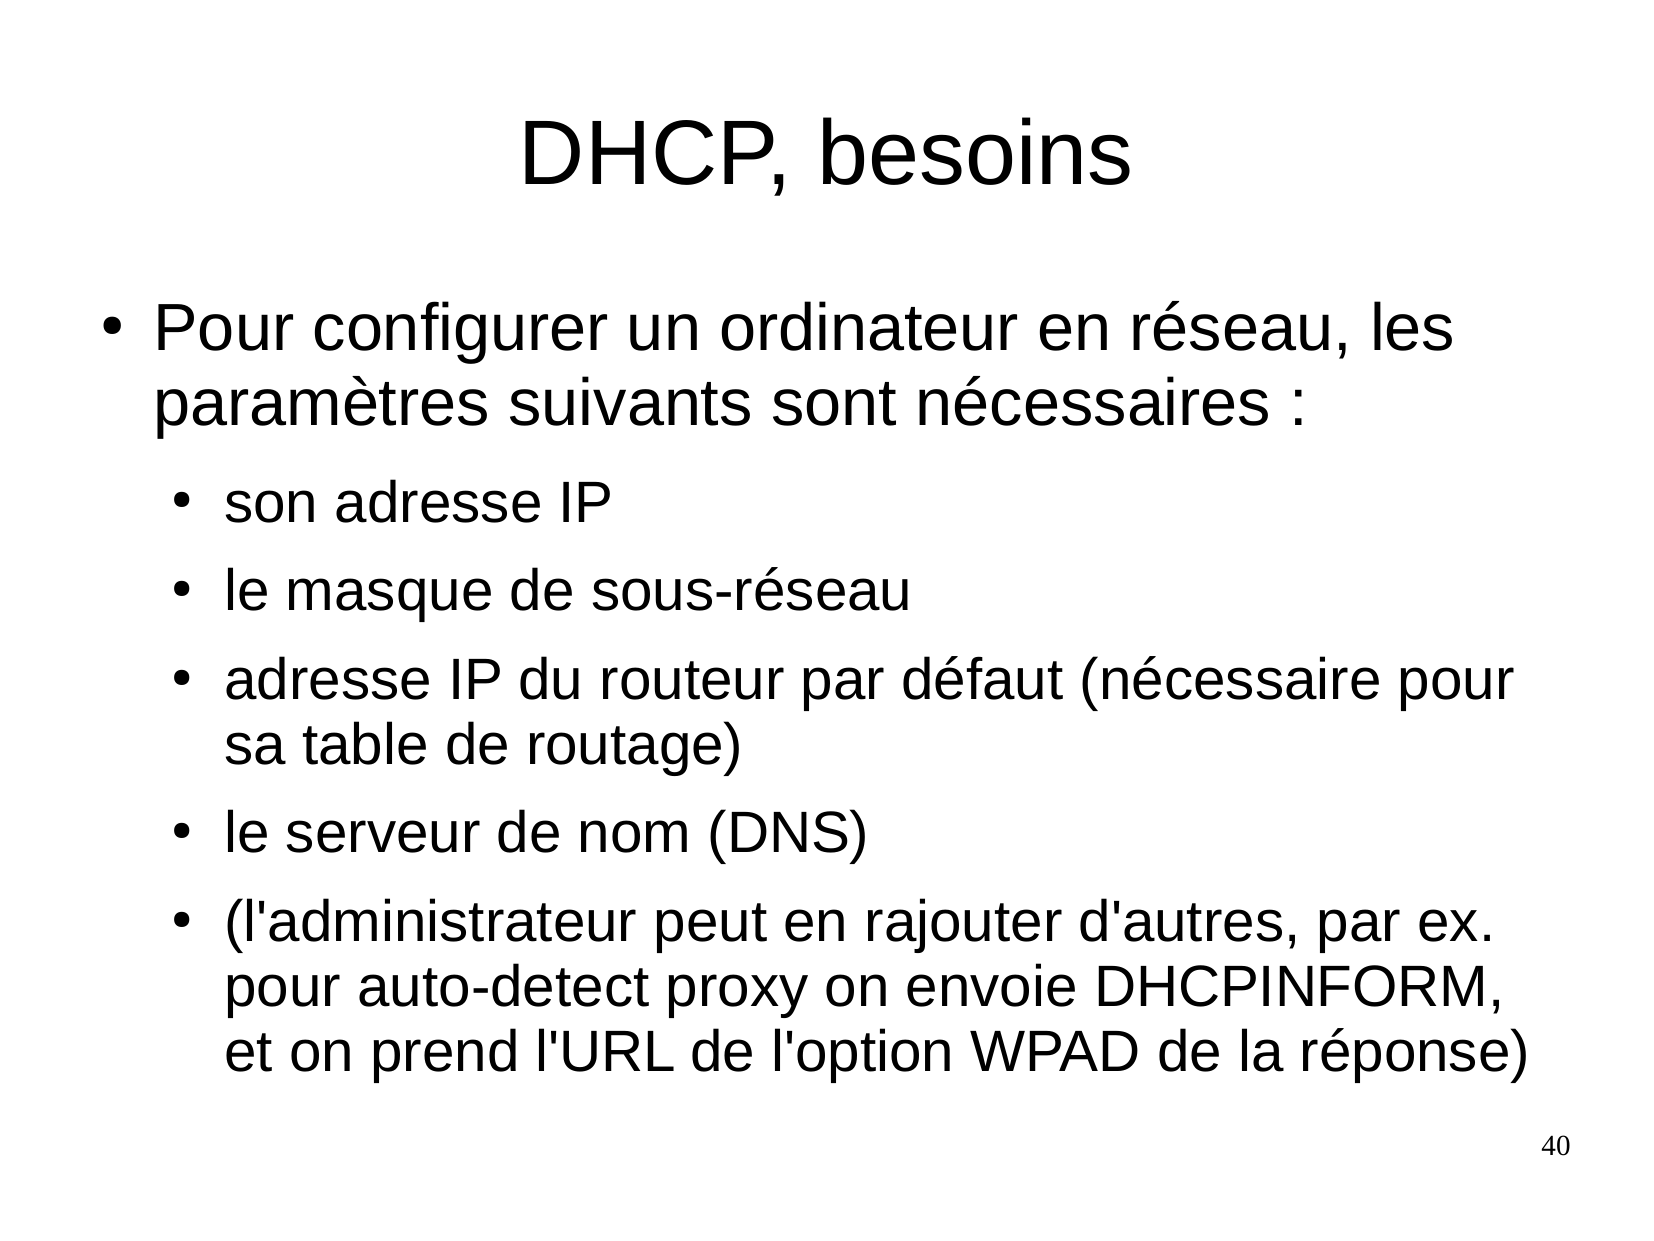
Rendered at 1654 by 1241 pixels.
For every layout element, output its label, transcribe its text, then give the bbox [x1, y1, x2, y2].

list Pour configurer un ordinateur en réseau, les paramètres suivants sont nécessaires : son adresse IP le masque de sous-réseau adresse IP du routeur par défaut (nécessaire pour sa table de routage) le serveur de nom (DNS) (l'administrateur peut en rajouter d'autres, par ex. pour auto-detect proxy on envoie DHCPINFORM, et on prend l'URL de l'option WPAD de la réponse) [82, 290, 1571, 1109]
title DHCP, besoins [82, 49, 1571, 257]
